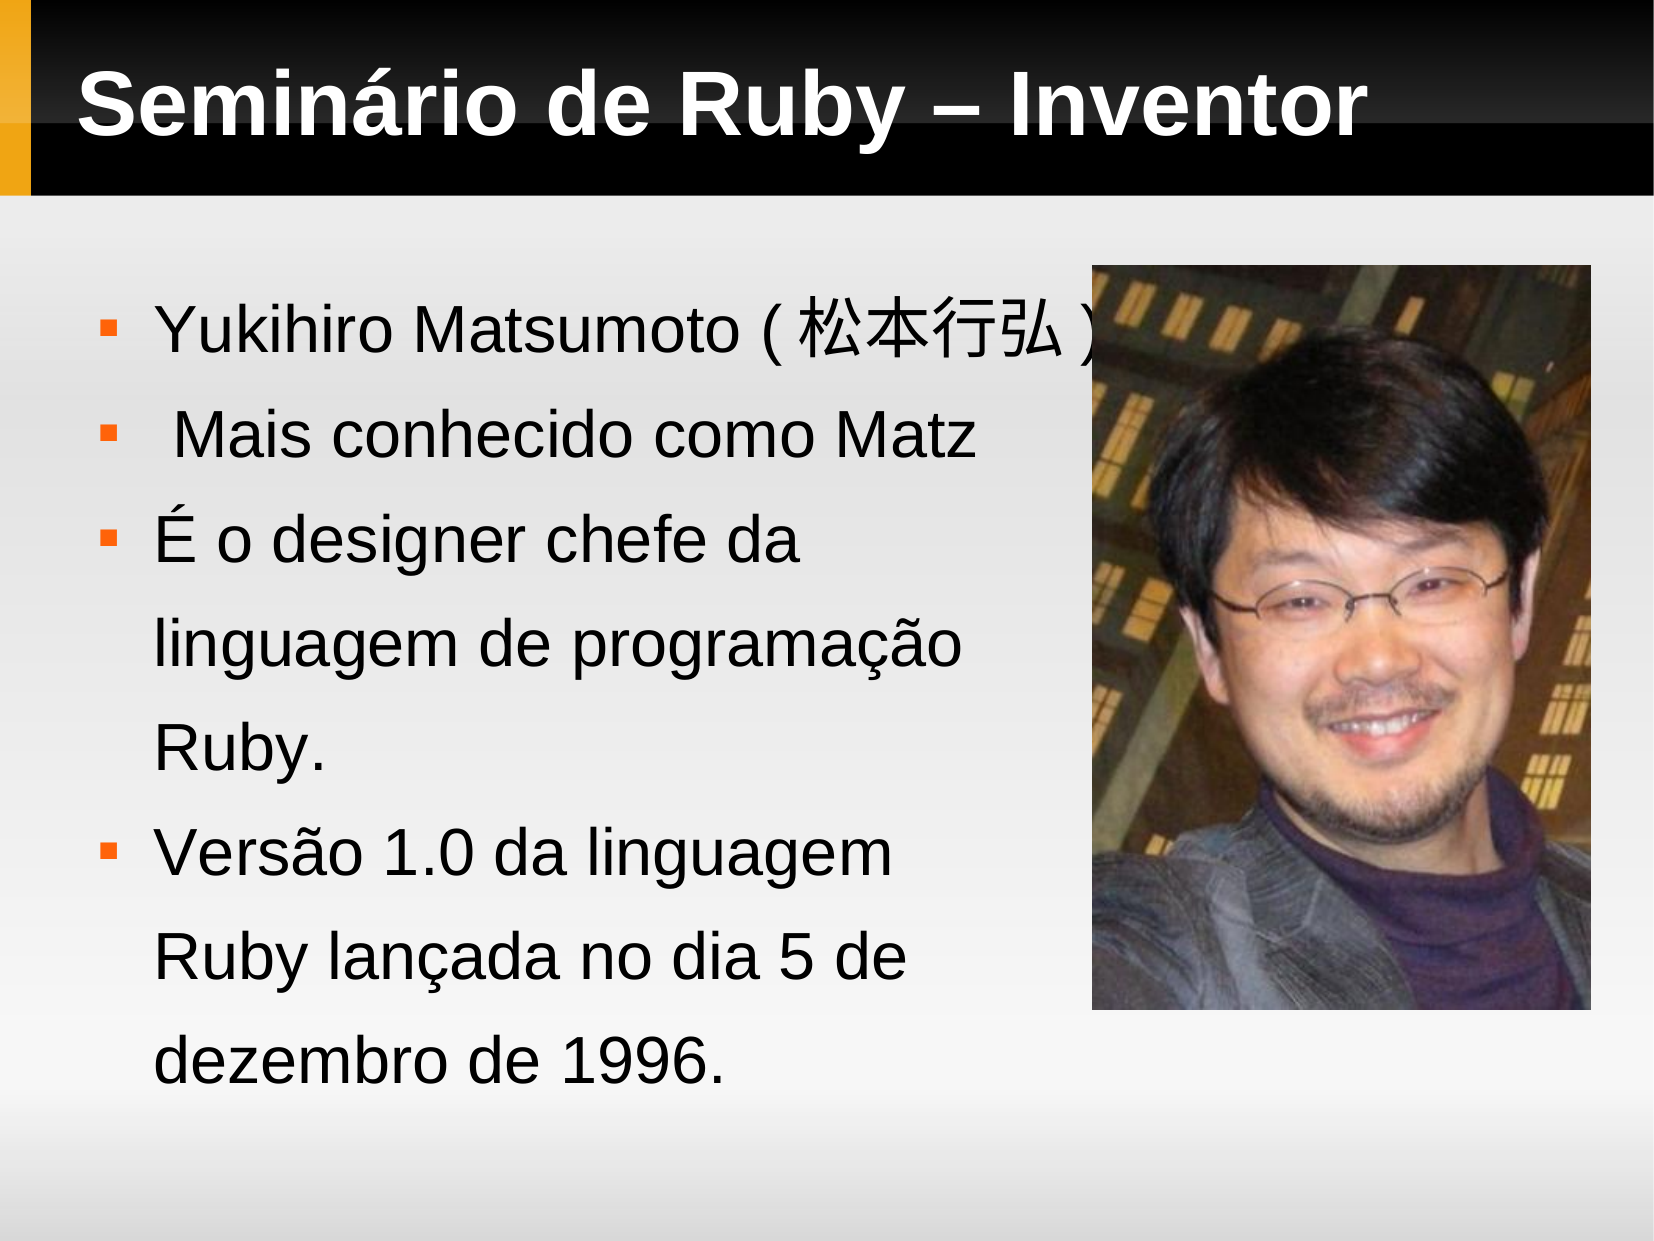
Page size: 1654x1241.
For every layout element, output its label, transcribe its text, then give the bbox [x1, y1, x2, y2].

picture [0, 0, 1654, 1241]
list Yukihiro Matsumoto (松本行弘), Mais conhecido como Matz É o designer chefe da linguagem de programação Ruby. Versão 1.0 da linguagem Ruby lançada no dia 5 de dezembro de 1996. [82, 290, 1571, 1099]
title Seminário de Ruby – Inventor [76, 7, 1565, 200]
